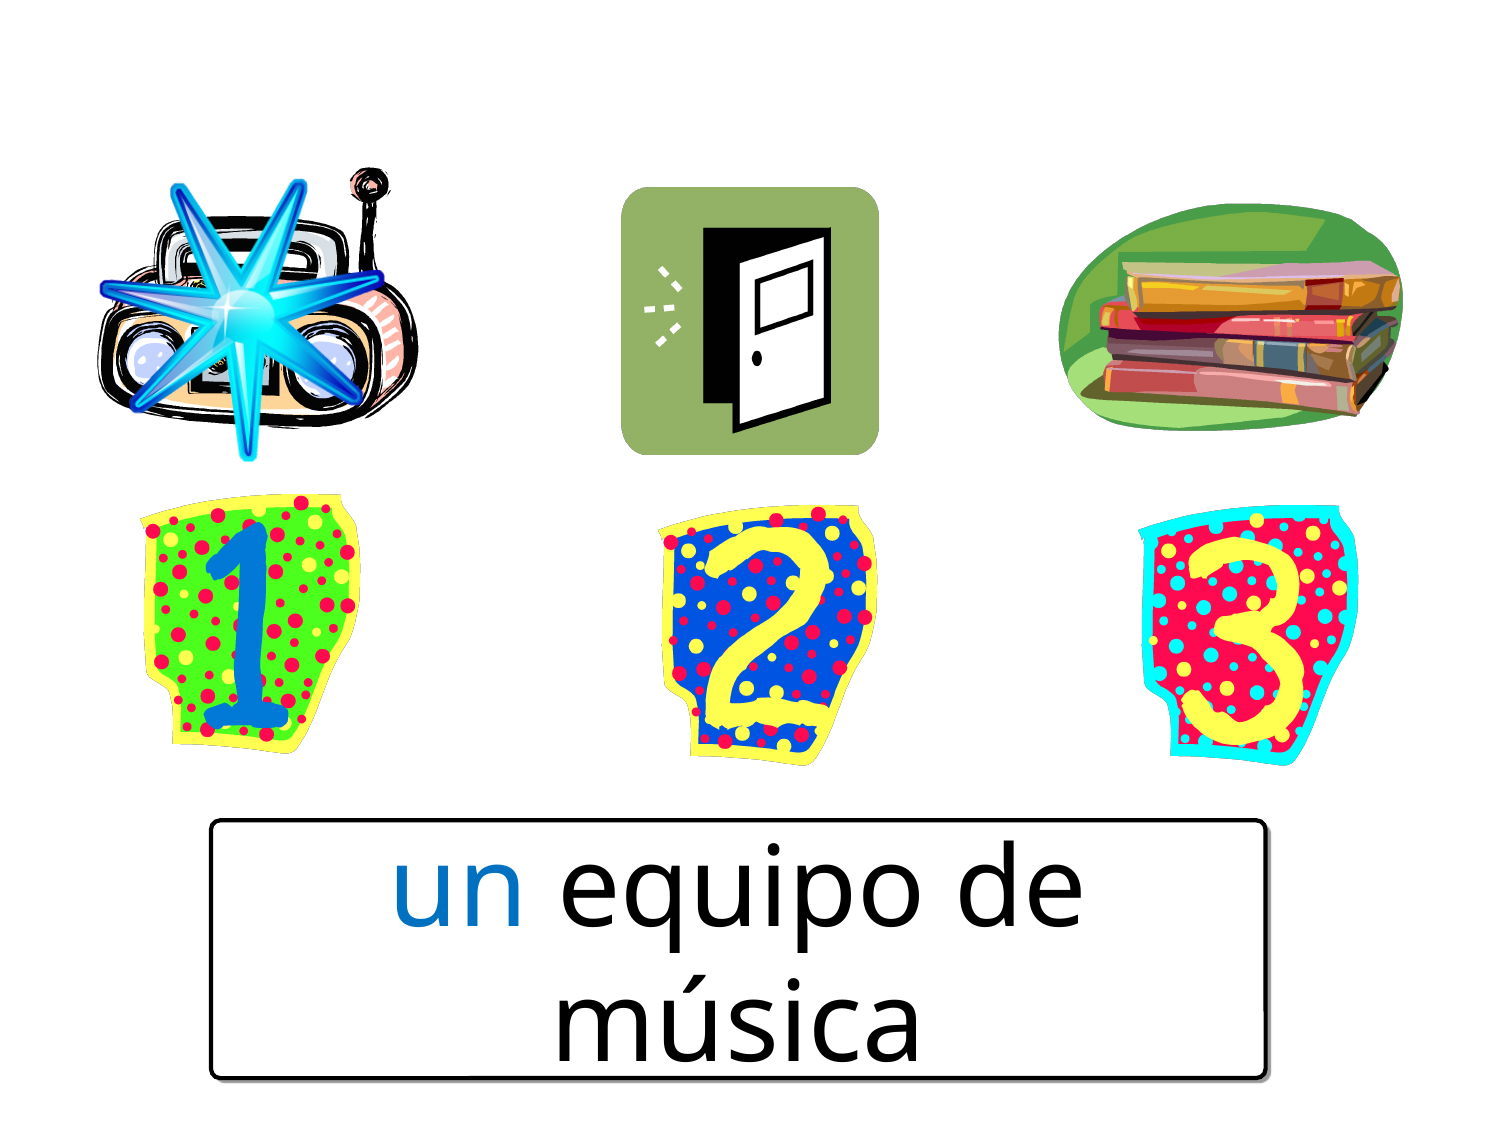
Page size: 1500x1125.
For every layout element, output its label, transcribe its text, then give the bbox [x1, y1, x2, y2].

picture [138, 492, 362, 757]
picture [656, 503, 879, 769]
picture [621, 187, 879, 455]
picture [1136, 503, 1360, 769]
text_box un equipo de música [210, 820, 1266, 1079]
picture [93, 161, 422, 469]
picture [1054, 199, 1407, 435]
